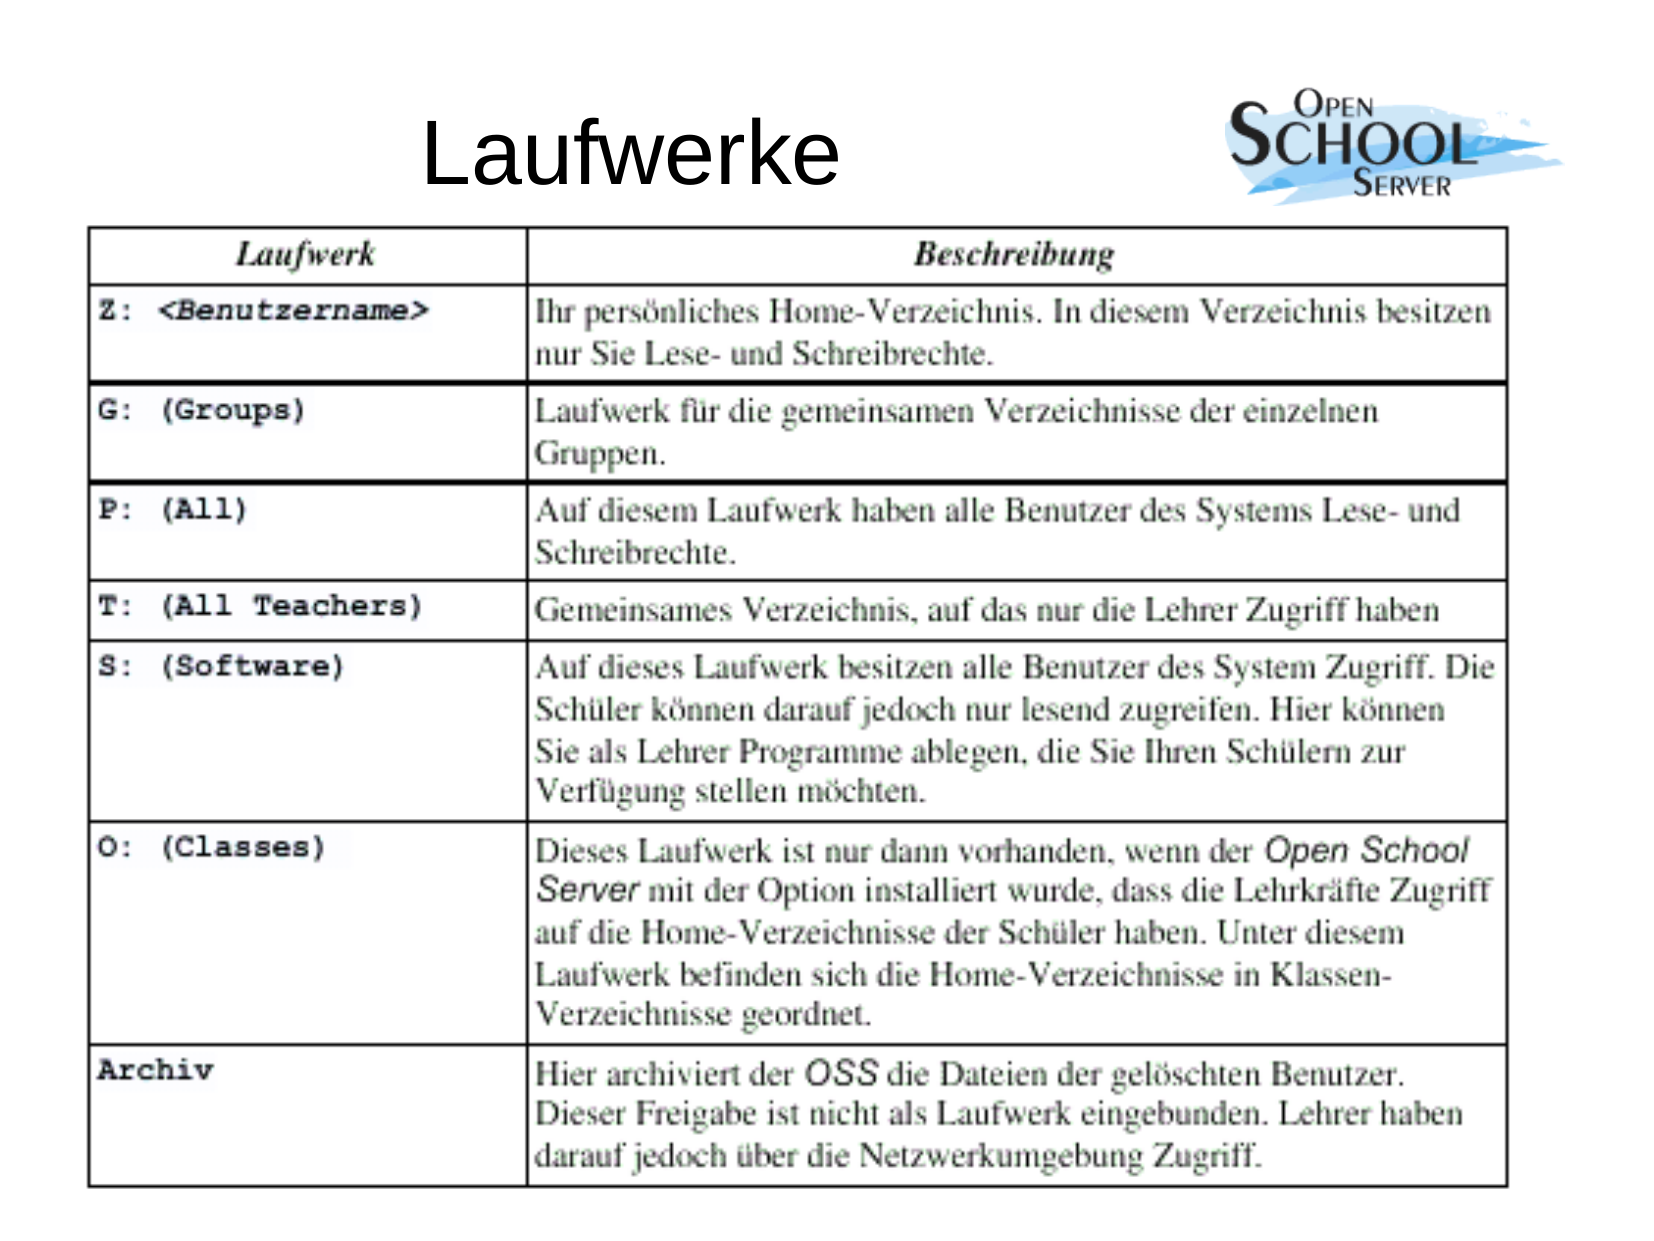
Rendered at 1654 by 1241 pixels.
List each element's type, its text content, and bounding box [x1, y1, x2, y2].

picture [59, 82, 1565, 1198]
title Laufwerke [82, 49, 1182, 206]
